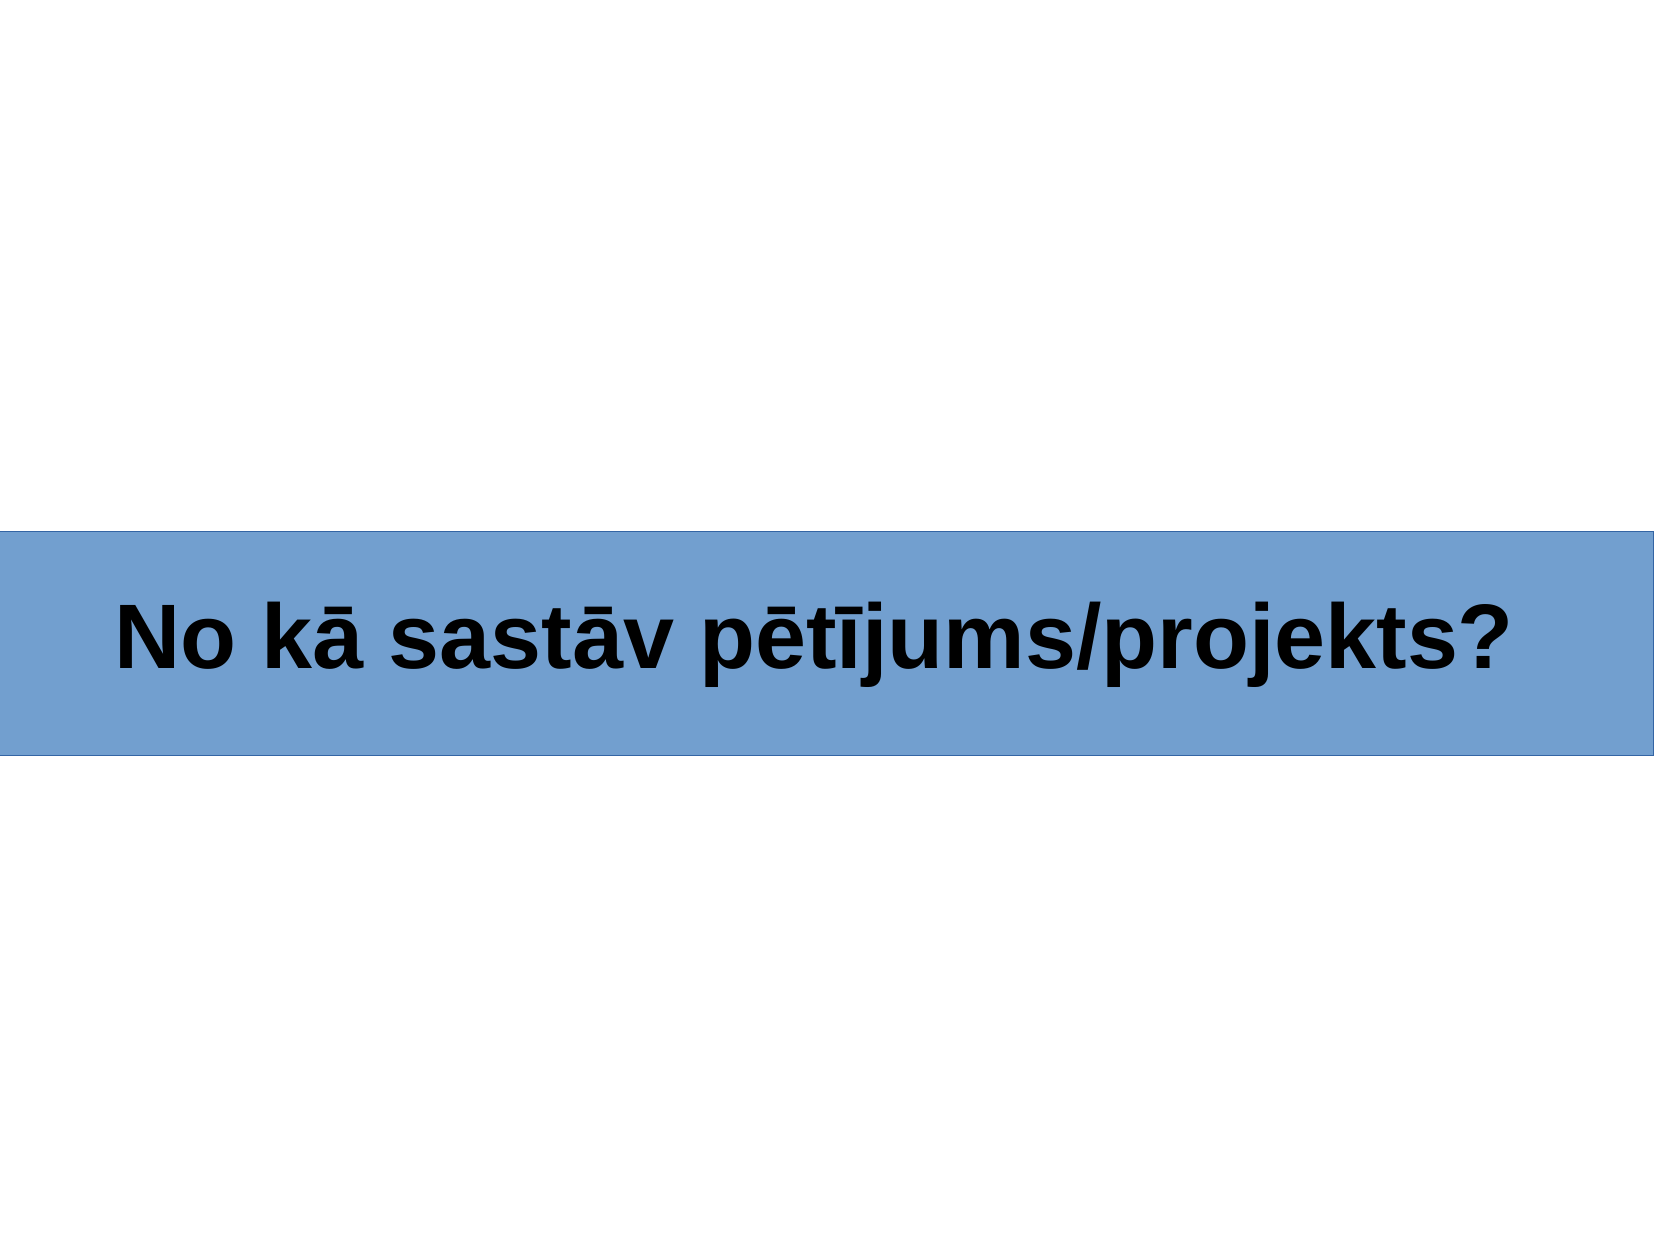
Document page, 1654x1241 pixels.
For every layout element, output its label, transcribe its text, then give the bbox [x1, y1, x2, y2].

title No kā sastāv pētījums/projekts? [70, 533, 1559, 741]
text_box [0, 531, 1654, 756]
